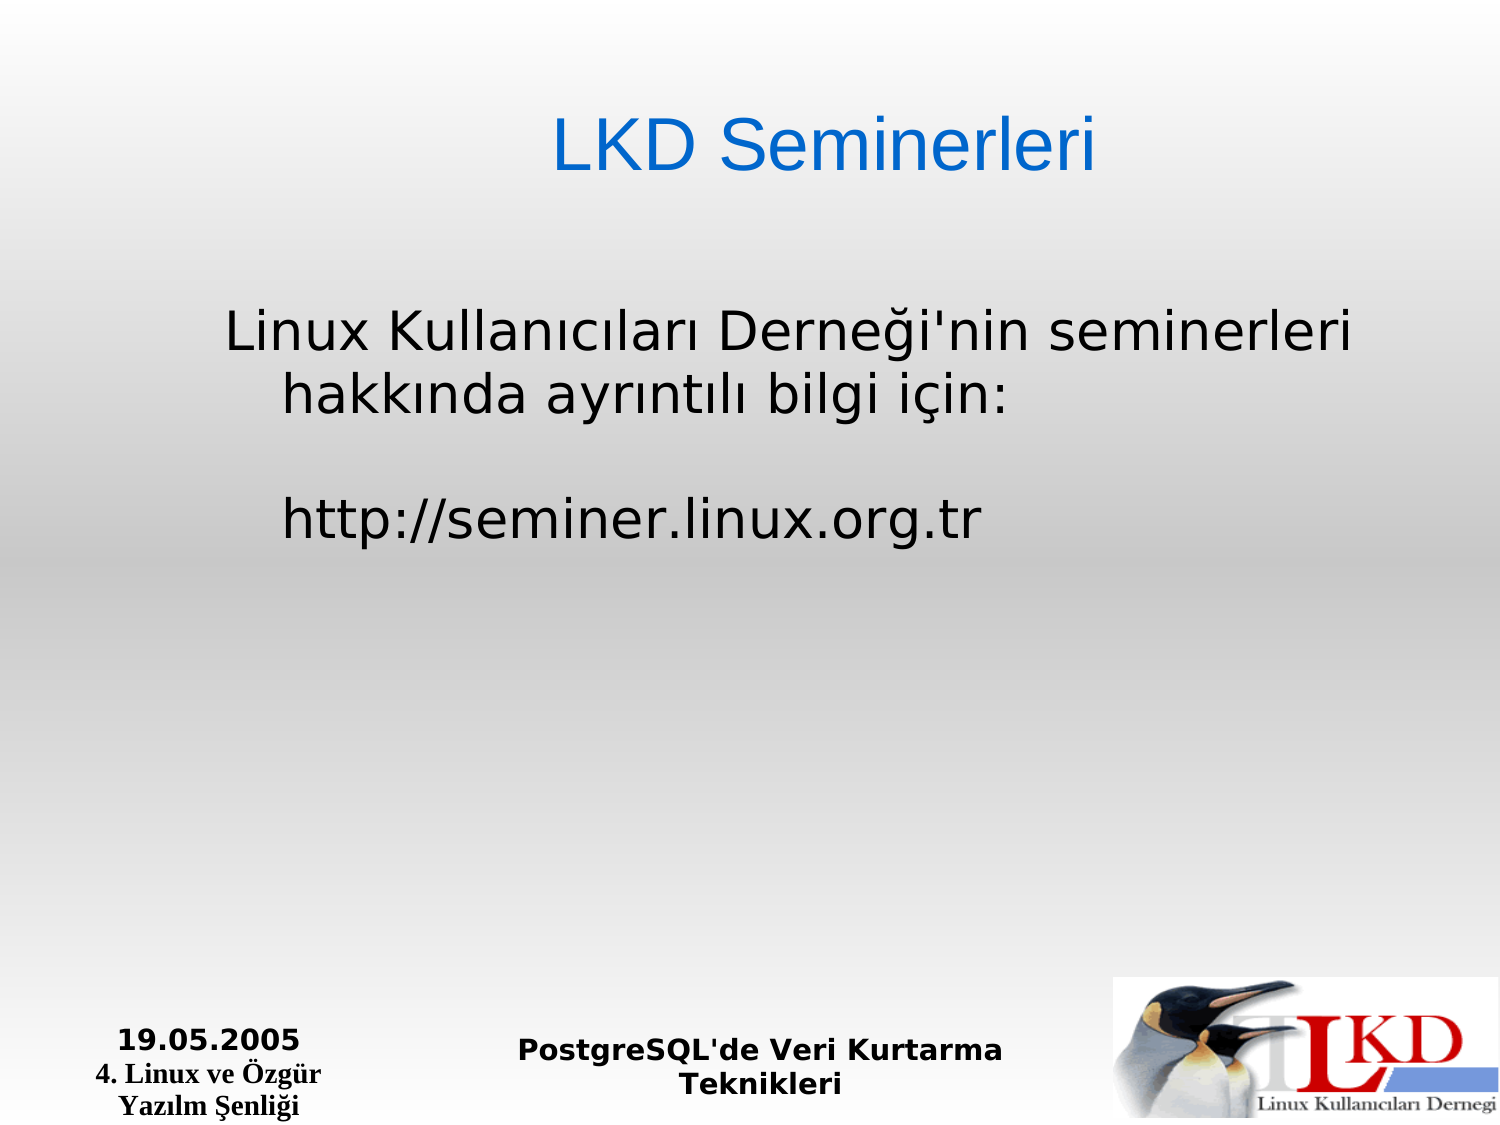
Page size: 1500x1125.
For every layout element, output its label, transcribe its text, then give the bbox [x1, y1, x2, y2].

list Linux Kullanıcıları Derneği'nin seminerleri hakkında ayrıntılı bilgi için: http://seminer.linux.org.tr [224, 299, 1425, 975]
picture [1113, 977, 1499, 1118]
title LKD Seminerleri [224, 49, 1425, 238]
